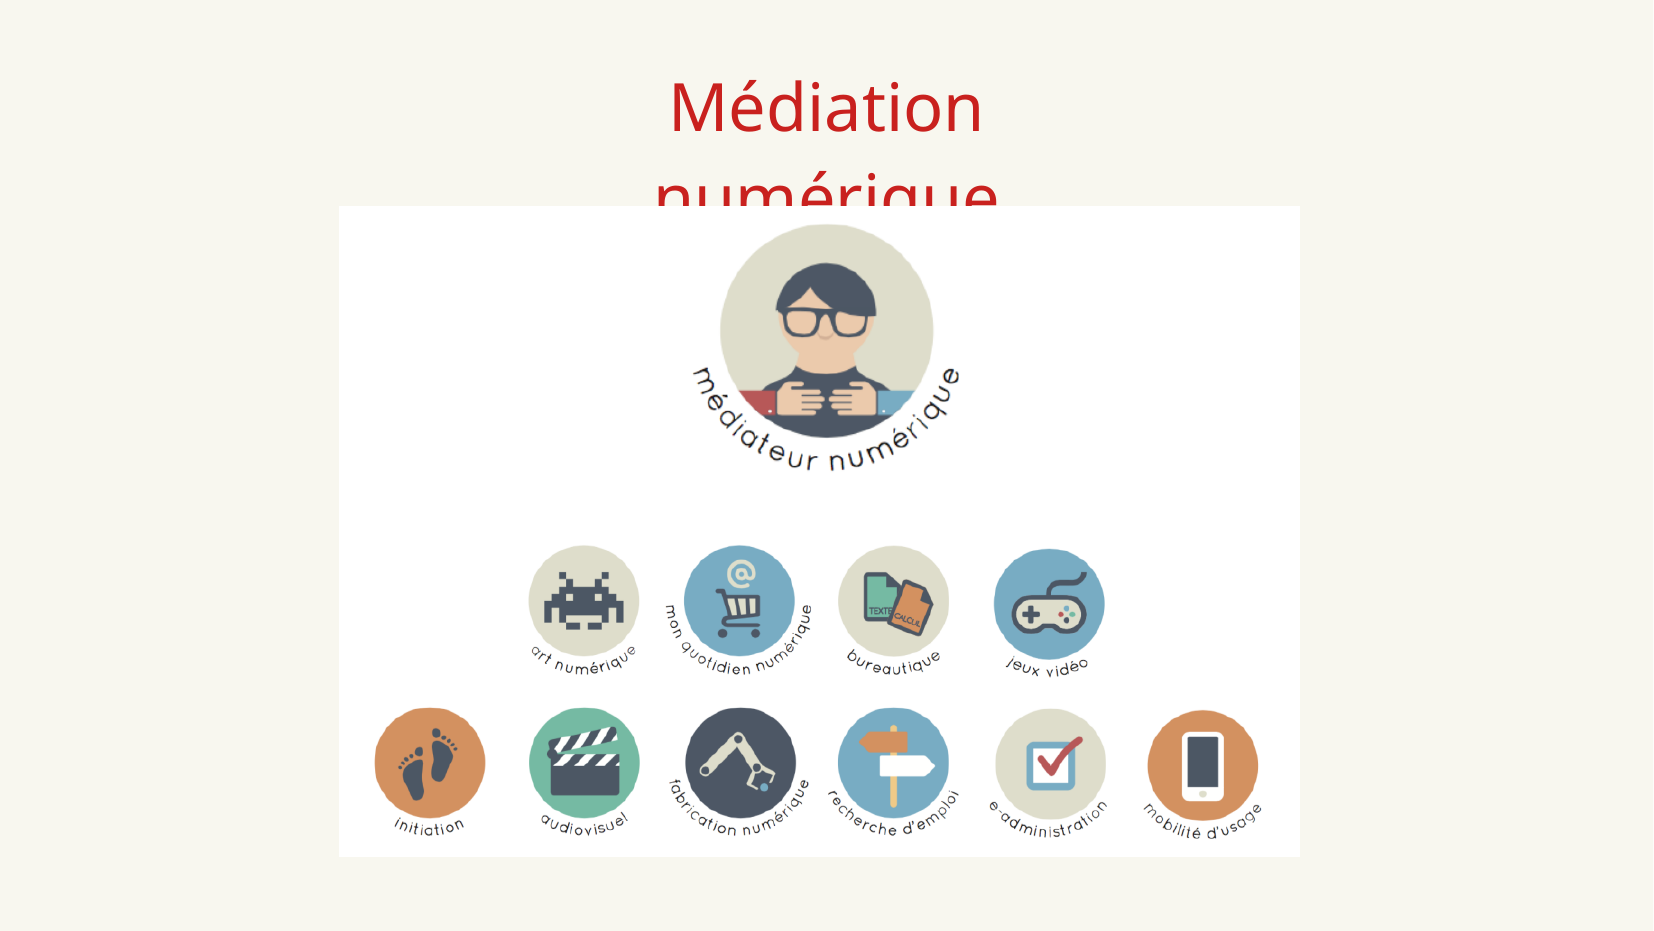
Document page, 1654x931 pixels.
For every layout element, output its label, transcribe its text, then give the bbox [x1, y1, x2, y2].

picture [0, 0, 1654, 931]
text_box Médiation numérique [472, 53, 1182, 206]
